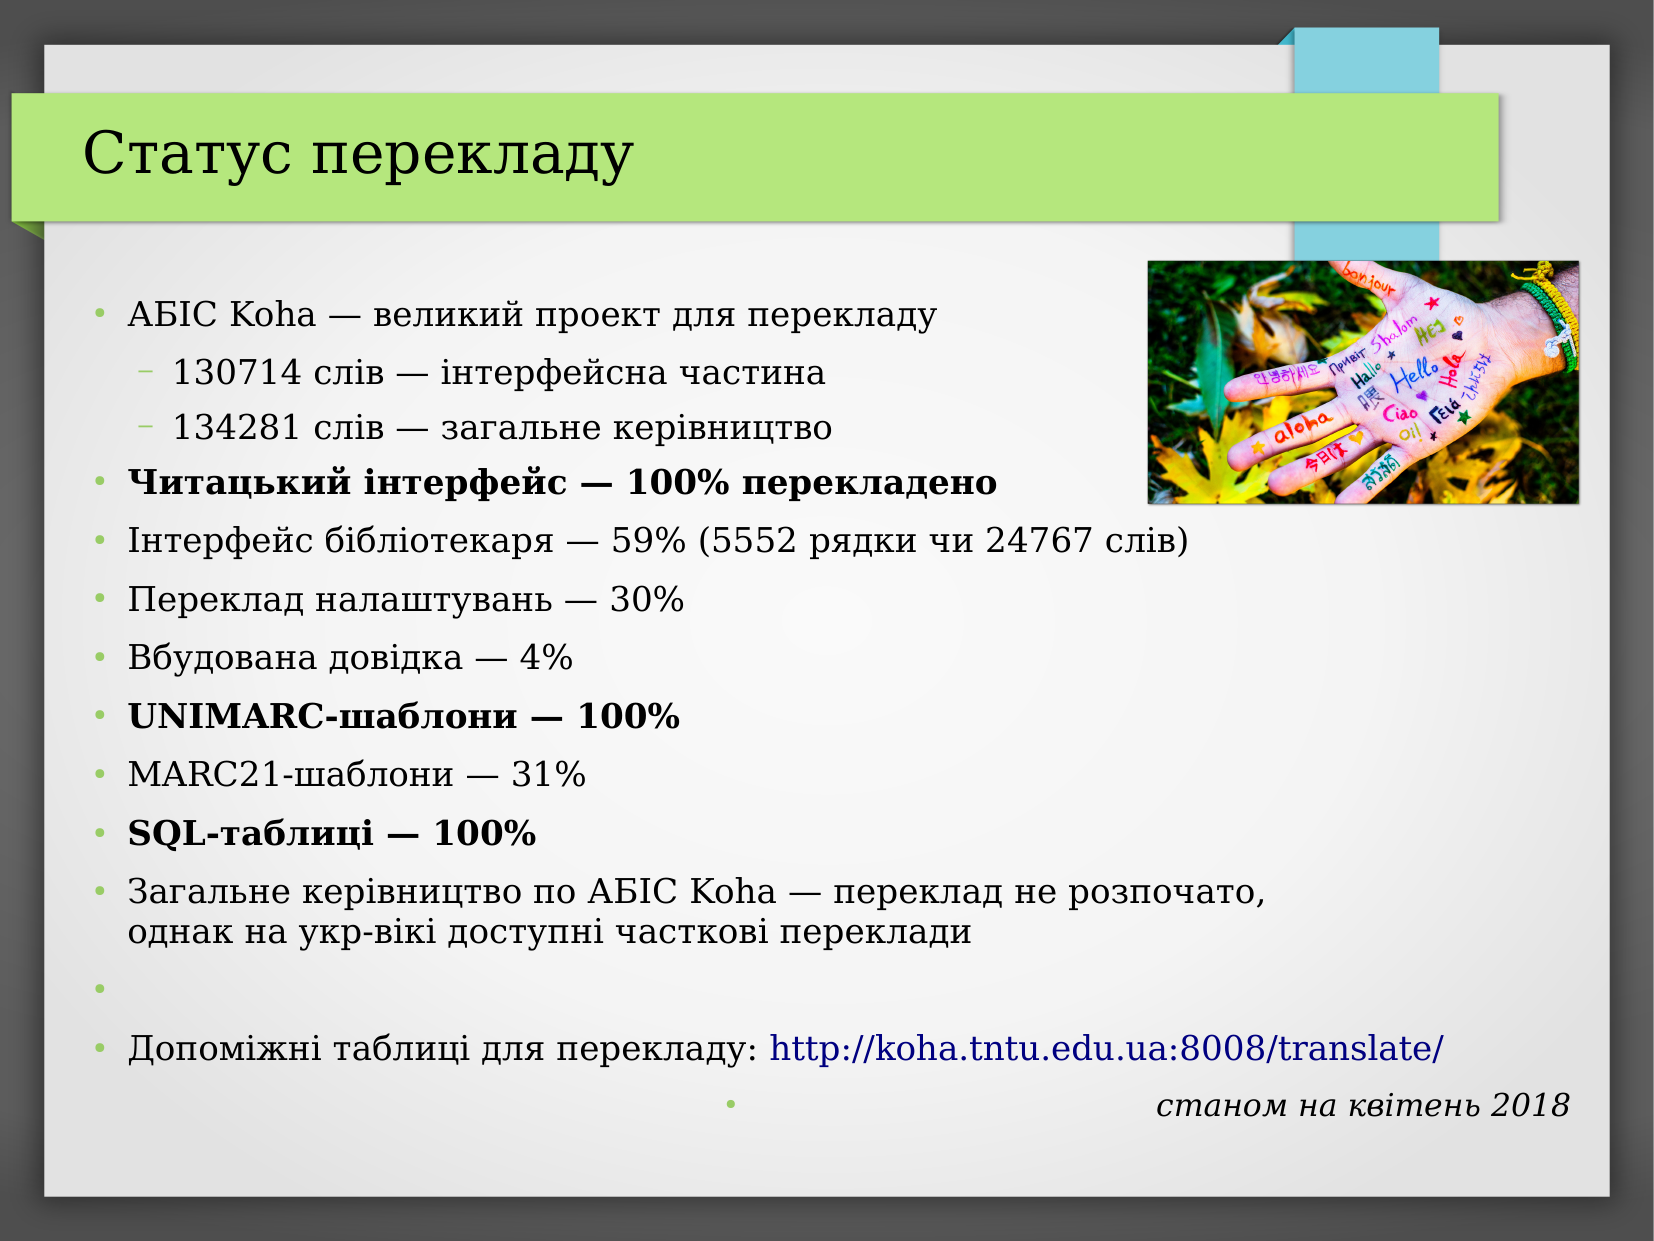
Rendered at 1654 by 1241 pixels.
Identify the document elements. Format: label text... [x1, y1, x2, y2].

title Статус перекладу [82, 94, 1264, 213]
list АБІС Koha — великий проект для перекладу 130714 слів — інтерфейсна частина 134281 слів — загальне керівництво Читацький інтерфейс — 100% перекладено Інтерфейс бібліотекаря — 59% (5552 рядки чи 24767 слів) Переклад налаштувань — 30% Вбудована довідка — 4% UNIMARC-шаблони — 100% MARC21-шаблони — 31% SQL-таблиці — 100% Загальне керівництво по АБІС Koha — переклад не розпочато, однак на укр-вікі доступні часткові переклади Допоміжні таблиці для перекладу: http://koha.tntu.edu.ua:8008/translate/ станом на квітень 2018 [82, 236, 1571, 1134]
picture [0, 0, 1654, 1241]
